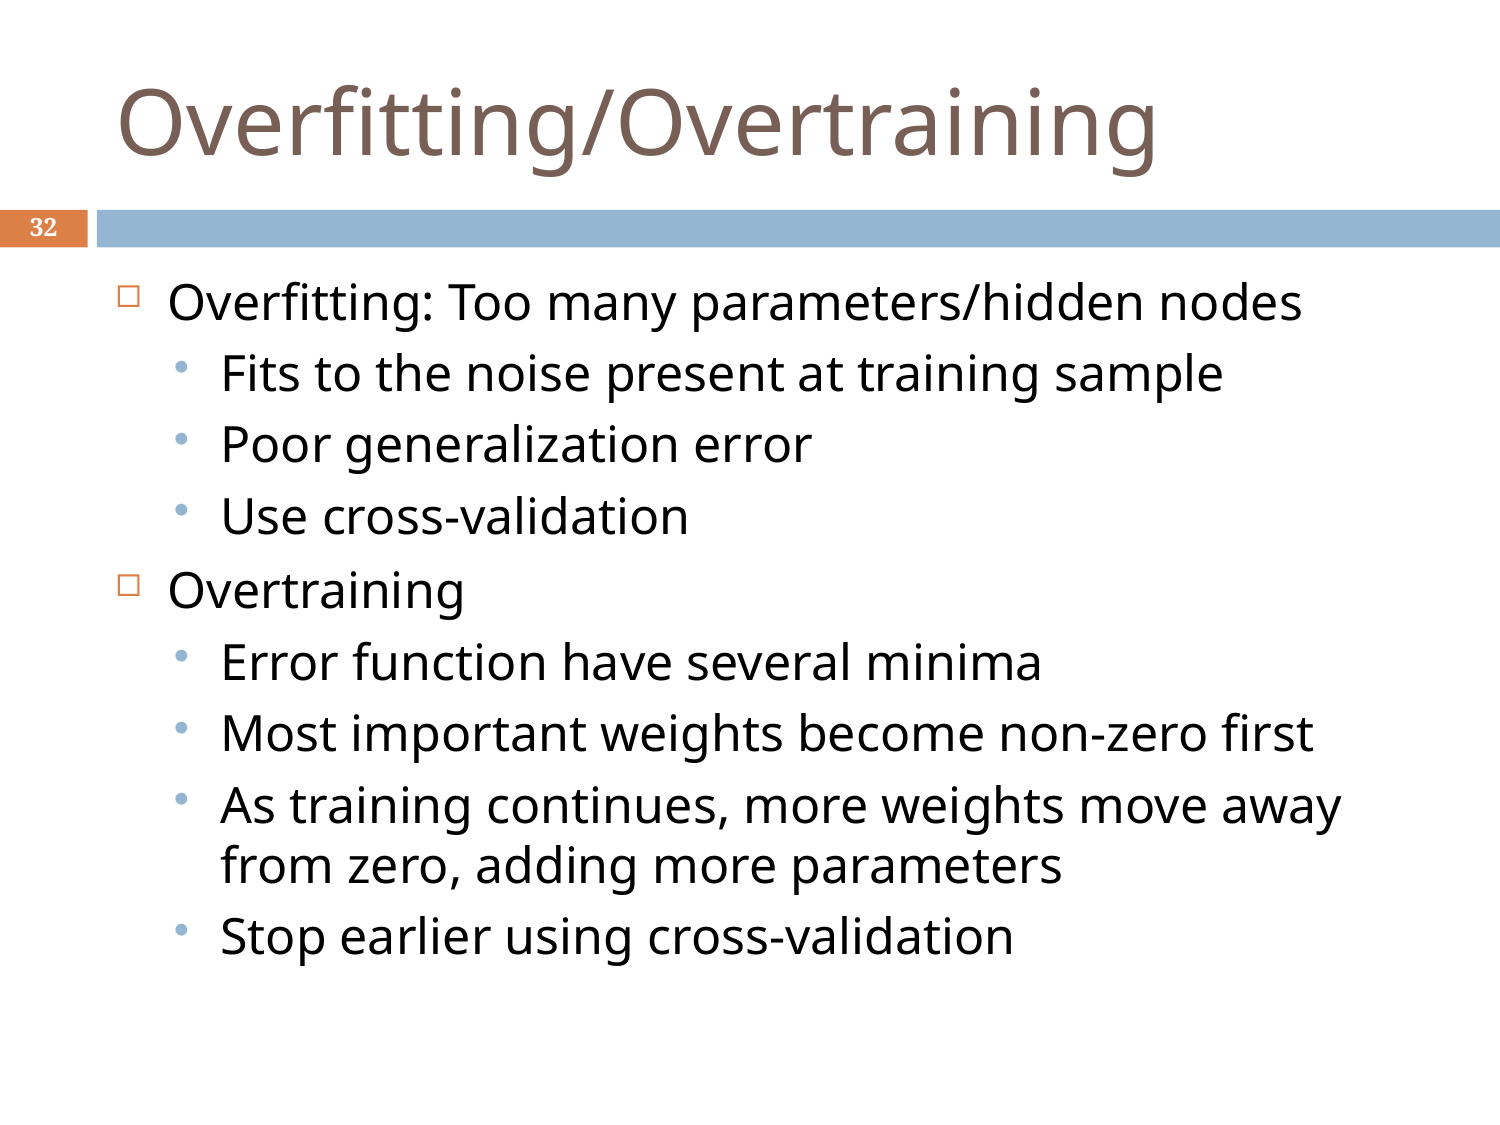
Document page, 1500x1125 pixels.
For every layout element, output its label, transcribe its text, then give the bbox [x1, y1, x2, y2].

title Overfitting/Overtraining [100, 37, 1438, 201]
list Overfitting: Too many parameters/hidden nodes Fits to the noise present at training sample Poor generalization error Use cross-validation Overtraining Error function have several minima Most important weights become non-zero first As training continues, more weights move away from zero, adding more parameters Stop earlier using cross-validation [100, 262, 1438, 1047]
text_box <number> [0, 208, 88, 249]
